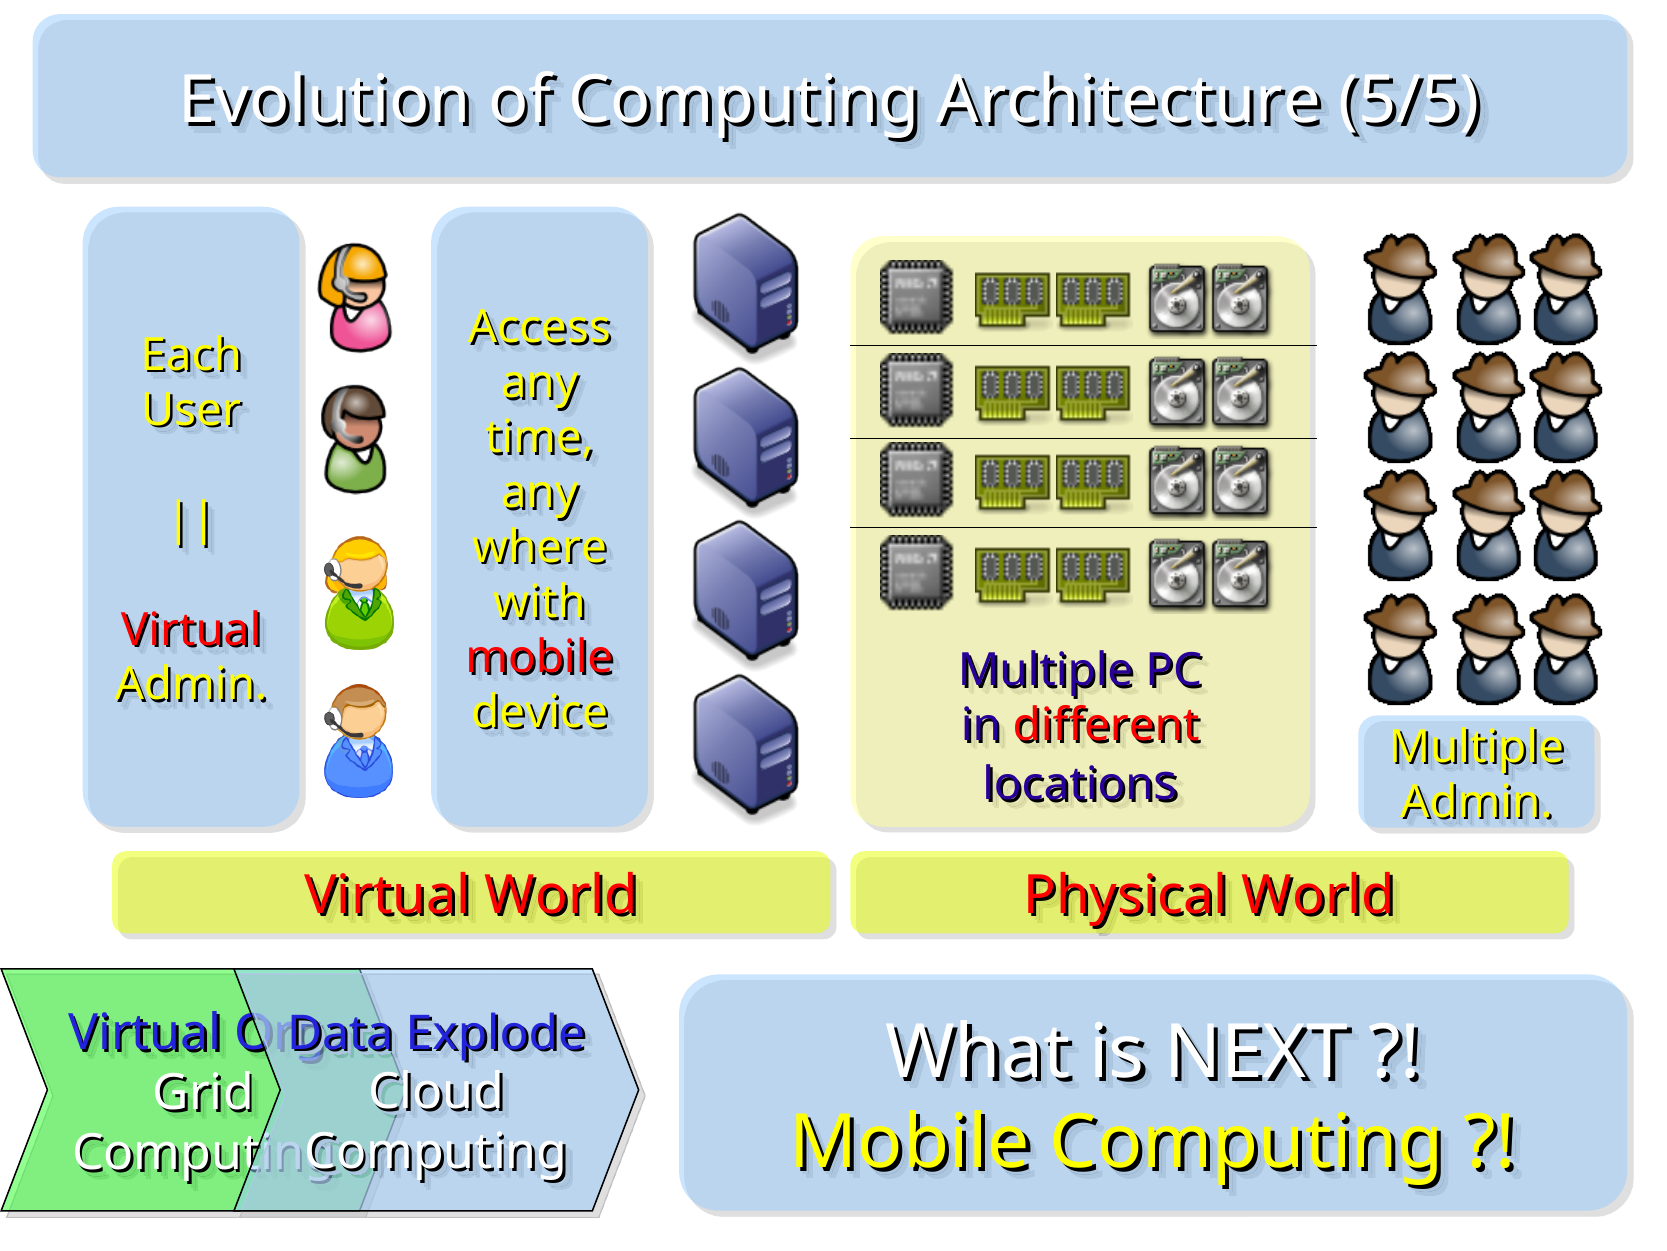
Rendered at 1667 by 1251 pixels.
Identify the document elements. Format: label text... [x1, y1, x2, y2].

text_box Multiple PC in different locations [850, 346, 1310, 438]
text_box Multiple PC in different locations [850, 439, 1310, 527]
picture [324, 684, 393, 798]
picture [685, 208, 811, 845]
picture [1136, 354, 1280, 432]
picture [880, 535, 957, 614]
picture [880, 353, 957, 431]
picture [975, 441, 1053, 520]
picture [1056, 352, 1133, 431]
text_box Access any time, any where with mobile device [431, 206, 648, 827]
text_box Each User || Virtual Admin. [82, 206, 300, 827]
picture [324, 536, 394, 650]
text_box What is NEXT ?! Mobile Computing ?! [679, 974, 1628, 1211]
picture [1056, 534, 1133, 613]
picture [1136, 443, 1280, 521]
text_box Multiple PC in different locations [850, 236, 1310, 345]
picture [300, 382, 411, 495]
picture [880, 442, 957, 521]
picture [975, 534, 1053, 613]
text_box Evolution of Computing Architecture (5/5) [32, 14, 1628, 178]
text_box Physical World [850, 851, 1569, 934]
picture [975, 259, 1053, 338]
text_box Multiple PC in different locations [850, 528, 1310, 827]
text_box Multiple Admin. [1358, 715, 1595, 828]
text_box Data Explode Cloud Computing [233, 968, 639, 1211]
picture [1056, 259, 1133, 338]
picture [880, 260, 957, 338]
picture [975, 352, 1053, 431]
text_box Virtual World [112, 851, 831, 934]
picture [1136, 261, 1280, 339]
picture [1343, 229, 1626, 583]
picture [1136, 536, 1280, 614]
picture [300, 241, 414, 355]
text_box Virtual Org. Grid Computing [1, 968, 279, 1211]
picture [1343, 589, 1626, 707]
picture [1056, 441, 1133, 520]
